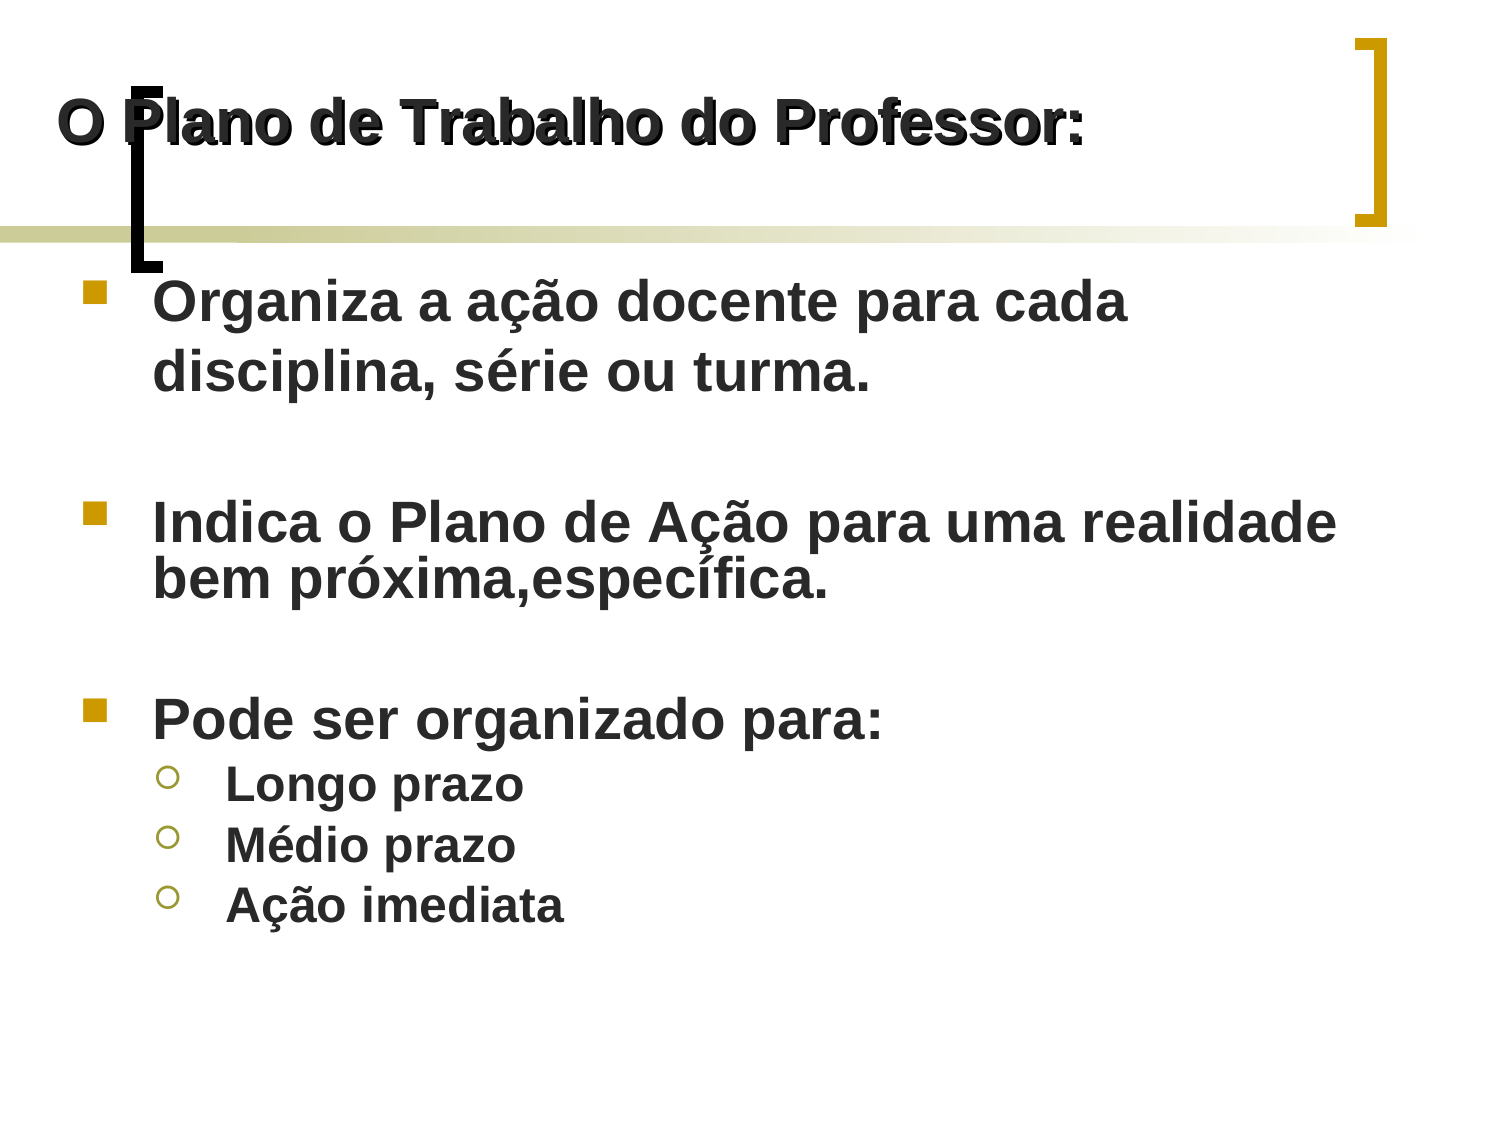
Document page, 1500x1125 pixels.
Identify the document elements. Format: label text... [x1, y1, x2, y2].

text_box Organiza a ação docente para cada disciplina, série ou turma. Indica o Plano de Ação para uma realidade bem próxima,específica. Pode ser organizado para: Longo prazo Médio prazo Ação imediata [64, 255, 1436, 1047]
text_box O Plano de Trabalho do Professor: [41, 72, 1317, 238]
